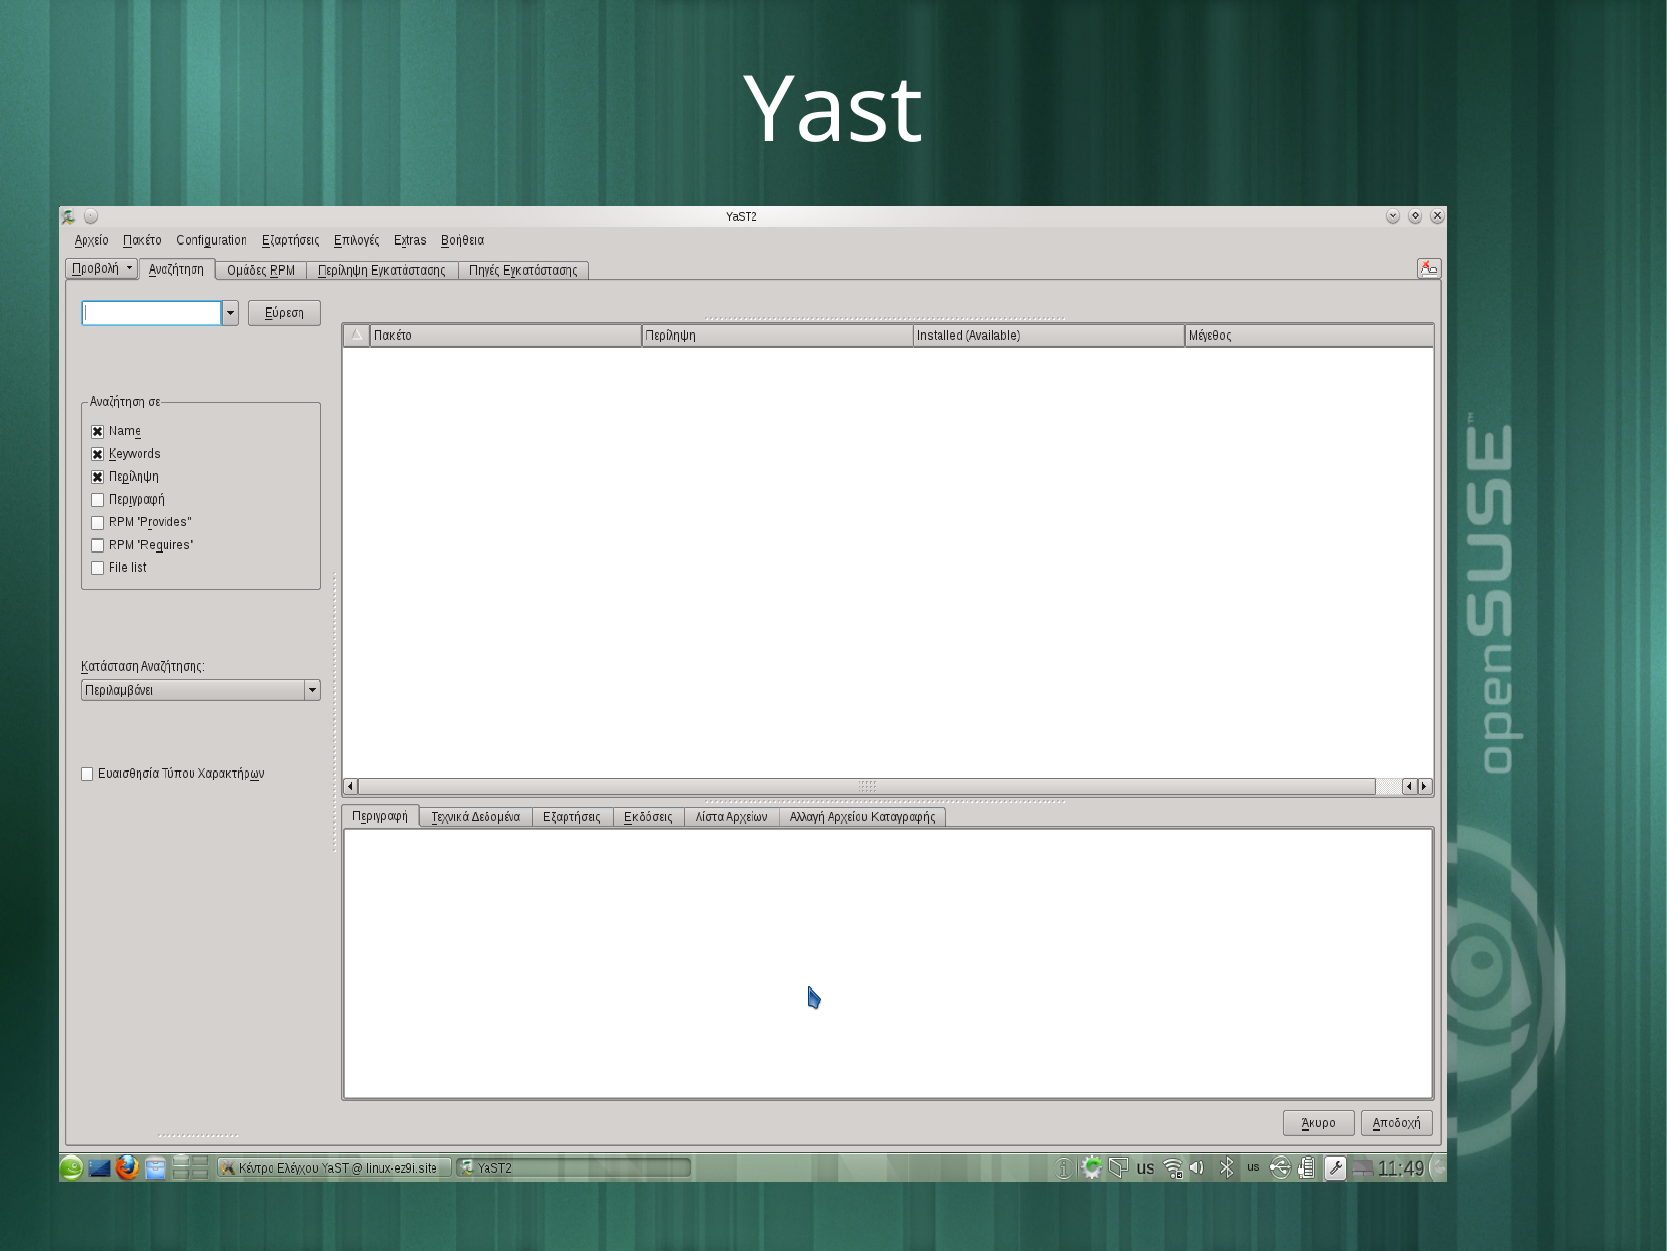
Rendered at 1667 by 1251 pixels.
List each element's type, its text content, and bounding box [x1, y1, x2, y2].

list [38, 295, 1625, 1196]
title Yast [40, 50, 1627, 201]
picture [0, 0, 1667, 1251]
